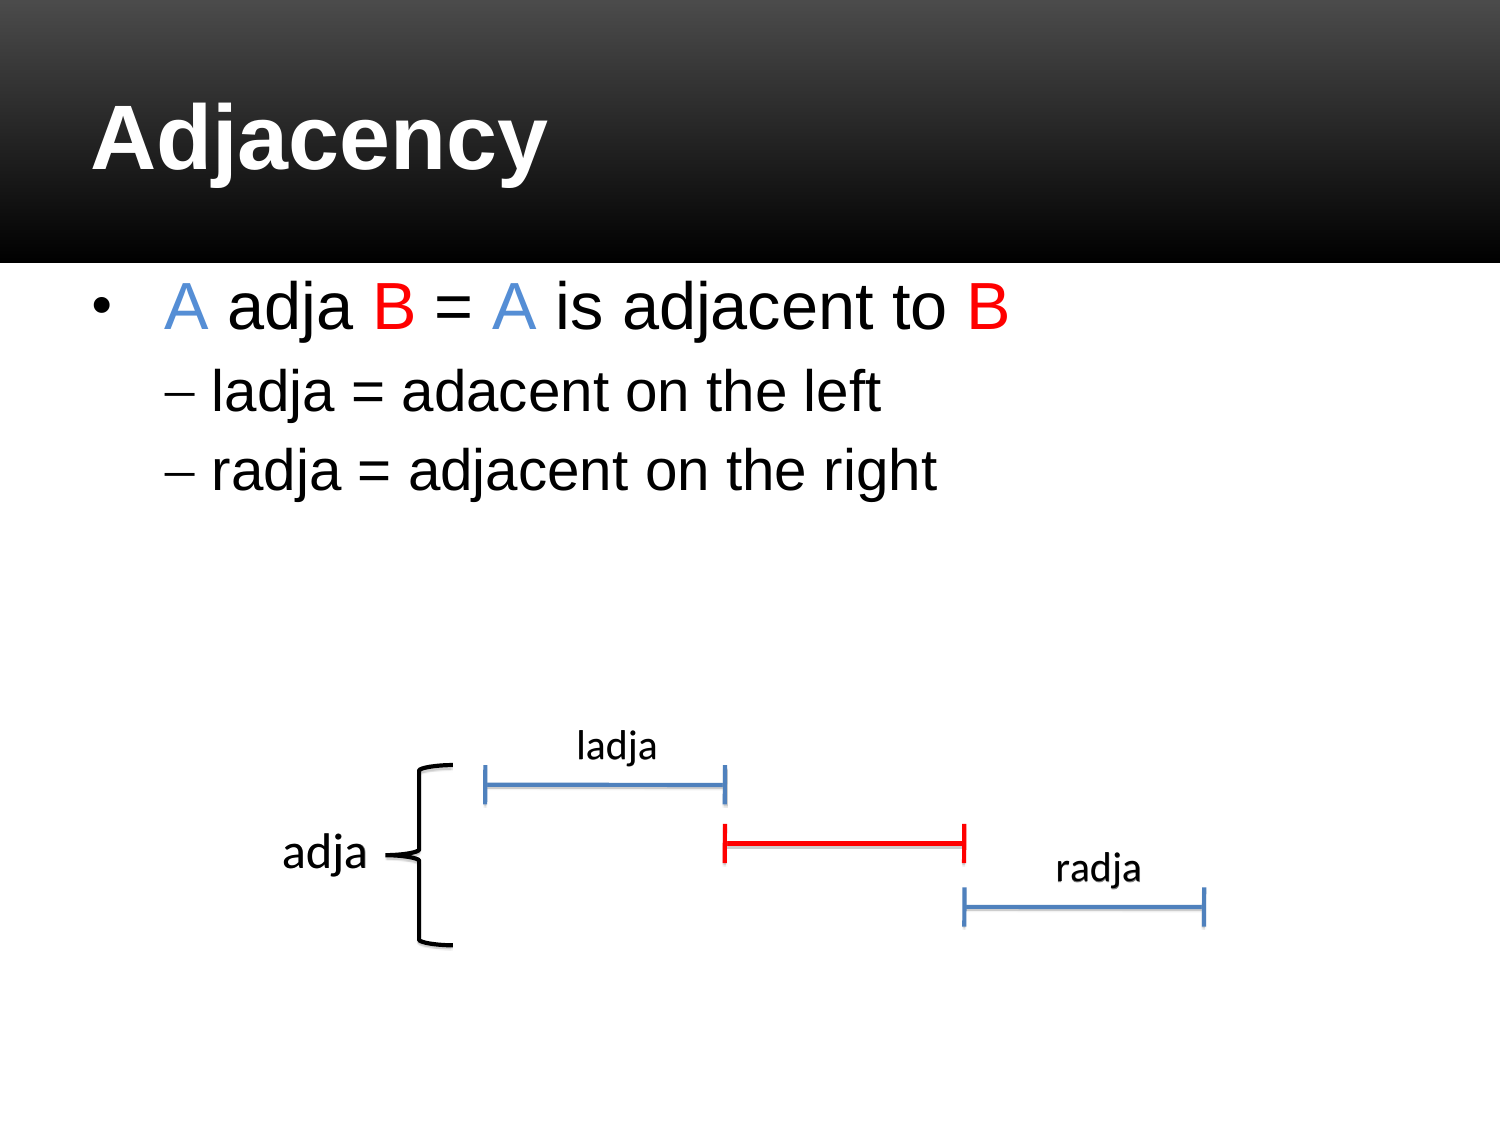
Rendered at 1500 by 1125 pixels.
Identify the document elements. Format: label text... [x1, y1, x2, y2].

text_box adja [267, 810, 384, 886]
text_box radja [1040, 832, 1158, 899]
text_box ladja [561, 710, 673, 776]
title Adjacency [75, 45, 1426, 233]
list A adja B = A is adjacent to B ladja = adacent on the left radja = adjacent on the right [75, 262, 1426, 603]
